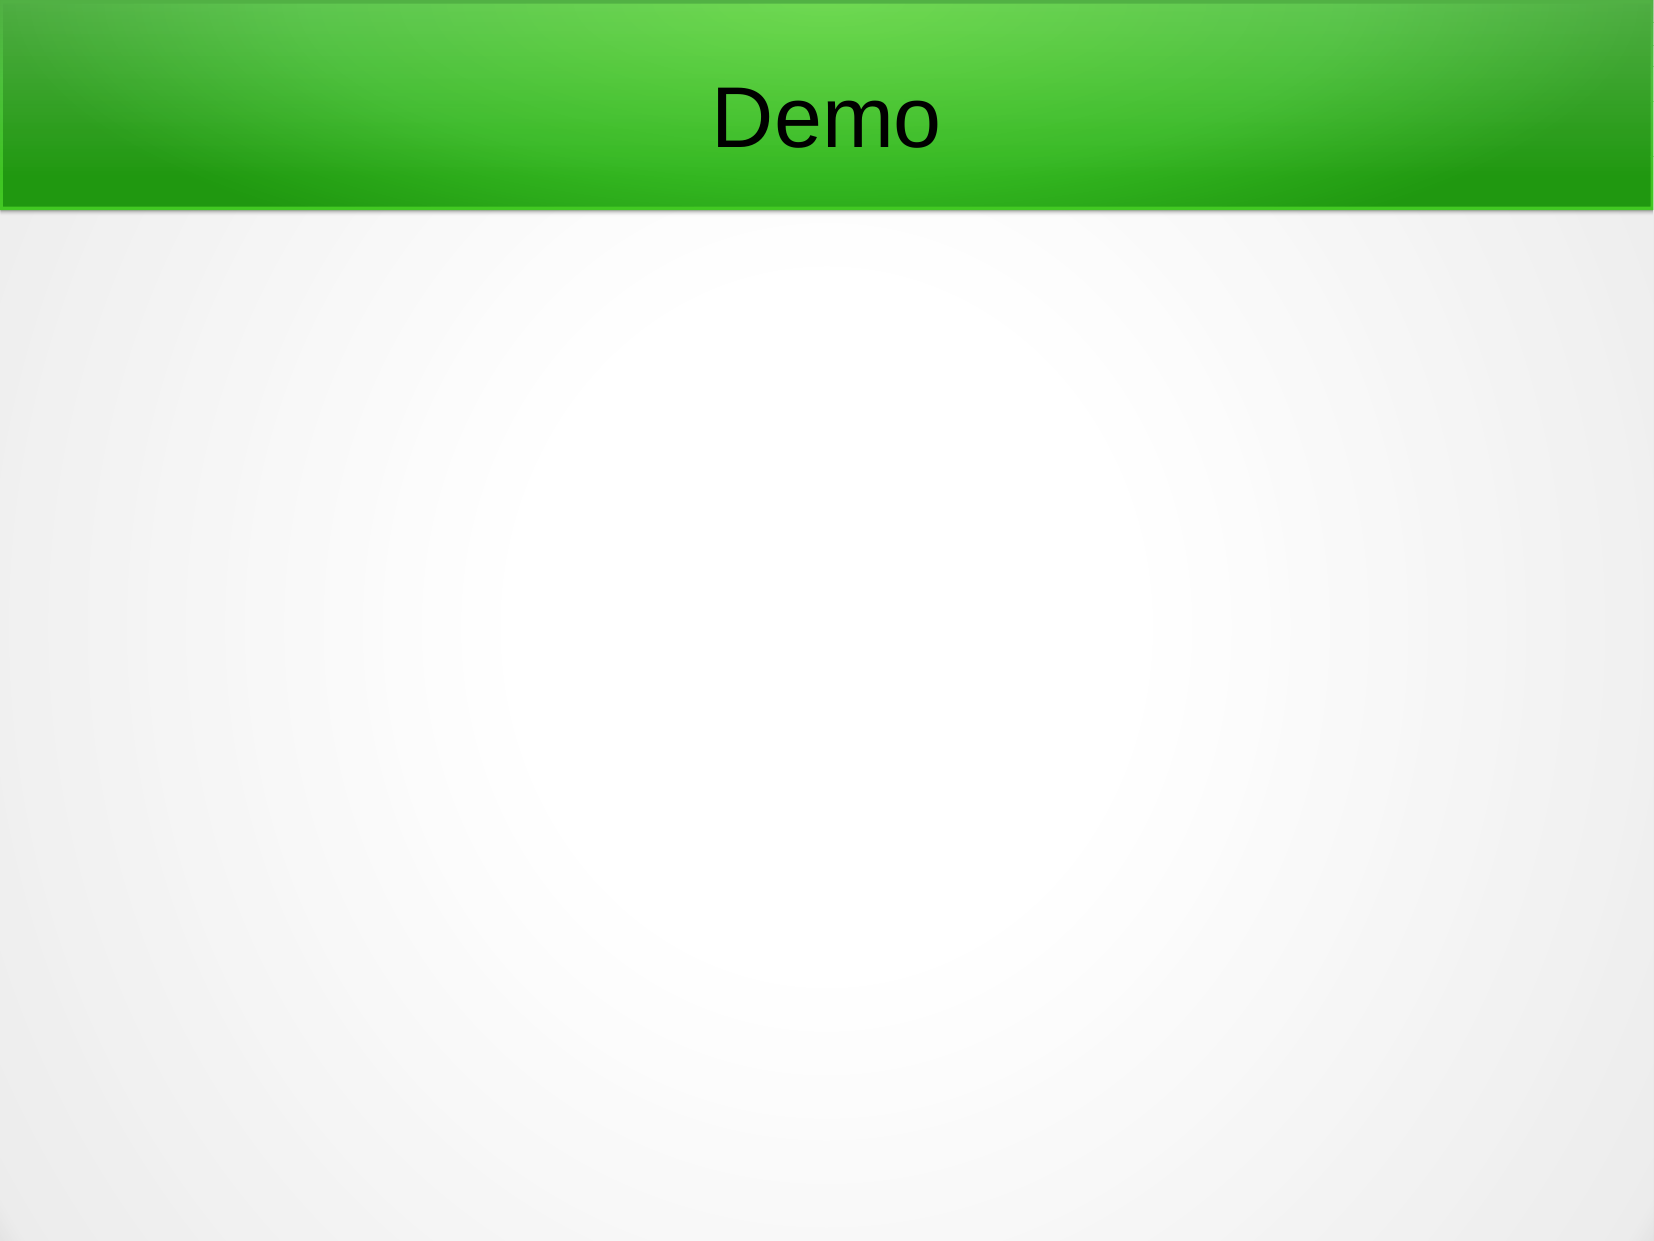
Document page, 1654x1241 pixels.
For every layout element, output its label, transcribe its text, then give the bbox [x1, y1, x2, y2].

title Demo [82, 47, 1571, 189]
